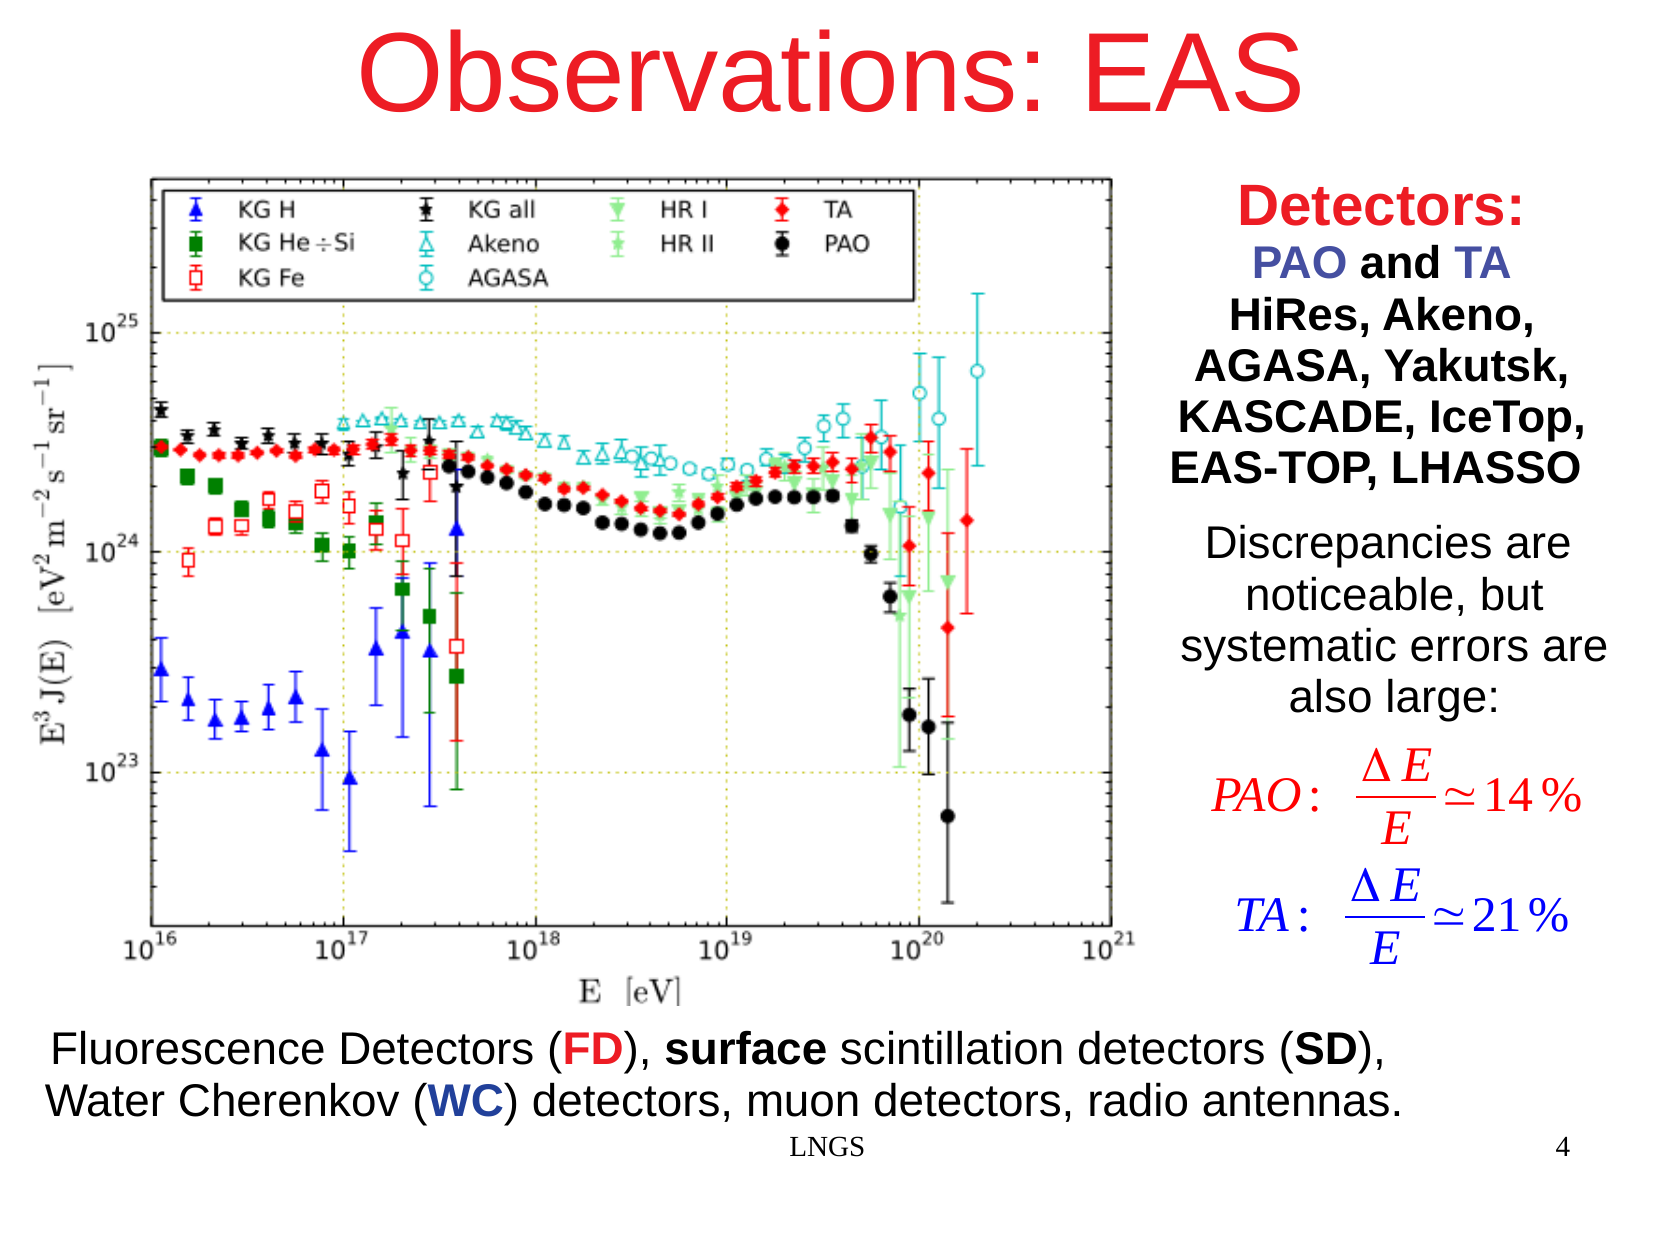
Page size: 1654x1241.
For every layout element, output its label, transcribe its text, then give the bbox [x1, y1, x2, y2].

picture [29, 164, 1141, 1006]
text_box Detectors: PAO and TA HiRes, Akeno, AGASA, Yakutsk, KASCADE, IceTop, EAS-TOP, LHASSO [1154, 165, 1653, 541]
title Observations: EAS [105, 9, 1558, 136]
text_box Fluorescence Detectors (FD), surface scintillation detectors (SD), Water Cherenkov (WC) detectors, muon detectors, radio antennas. [30, 1015, 1426, 1134]
chart [1228, 857, 1577, 976]
chart [1201, 737, 1590, 856]
text_box Discrepancies are noticeable, but systematic errors are also large: [1154, 510, 1635, 736]
